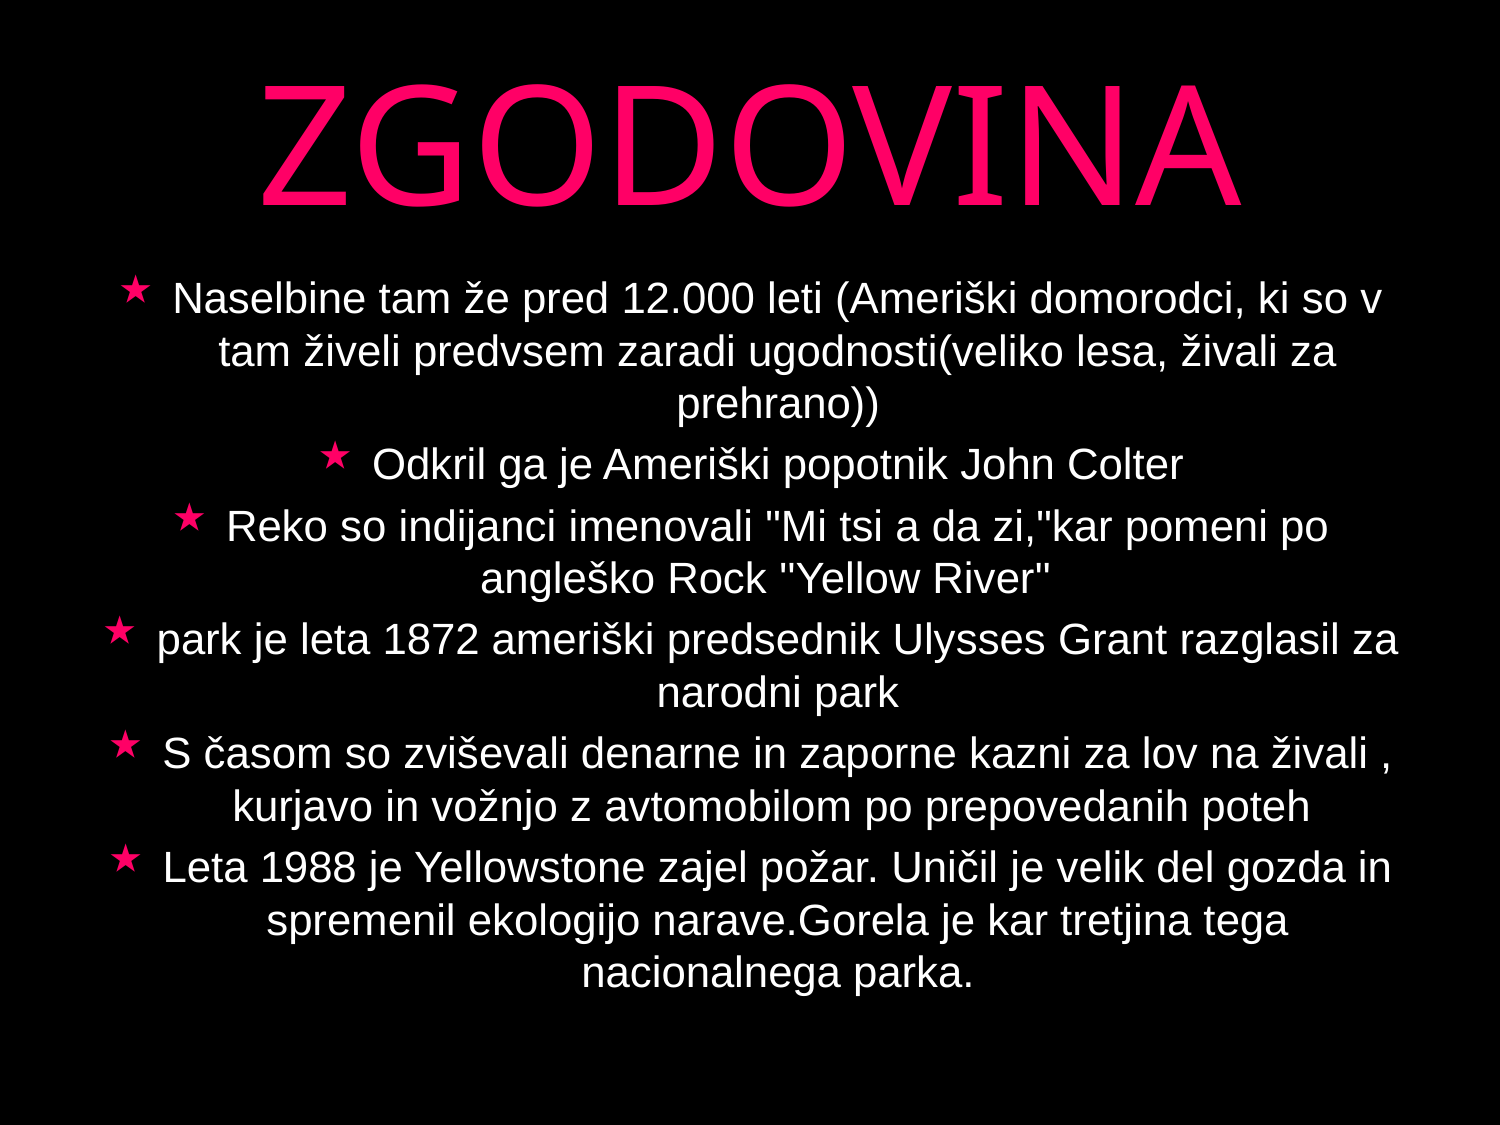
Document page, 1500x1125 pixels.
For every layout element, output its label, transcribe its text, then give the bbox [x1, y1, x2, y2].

list Naselbine tam že pred 12.000 leti (Ameriški domorodci, ki so v tam živeli predvsem zaradi ugodnosti(veliko lesa, živali za prehrano)) Odkril ga je Ameriški popotnik John Colter Reko so indijanci imenovali "Mi tsi a da zi,"kar pomeni po angleško Rock ''Yellow River'' park je leta 1872 ameriški predsednik Ulysses Grant razglasil za narodni park S časom so zviševali denarne in zaporne kazni za lov na živali , kurjavo in vožnjo z avtomobilom po prepovedanih poteh Leta 1988 je Yellowstone zajel požar. Uničil je velik del gozda in spremenil ekologijo narave.Gorela je kar tretjina tega nacionalnega parka. [75, 262, 1425, 1005]
title ZGODOVINA [75, 45, 1425, 233]
